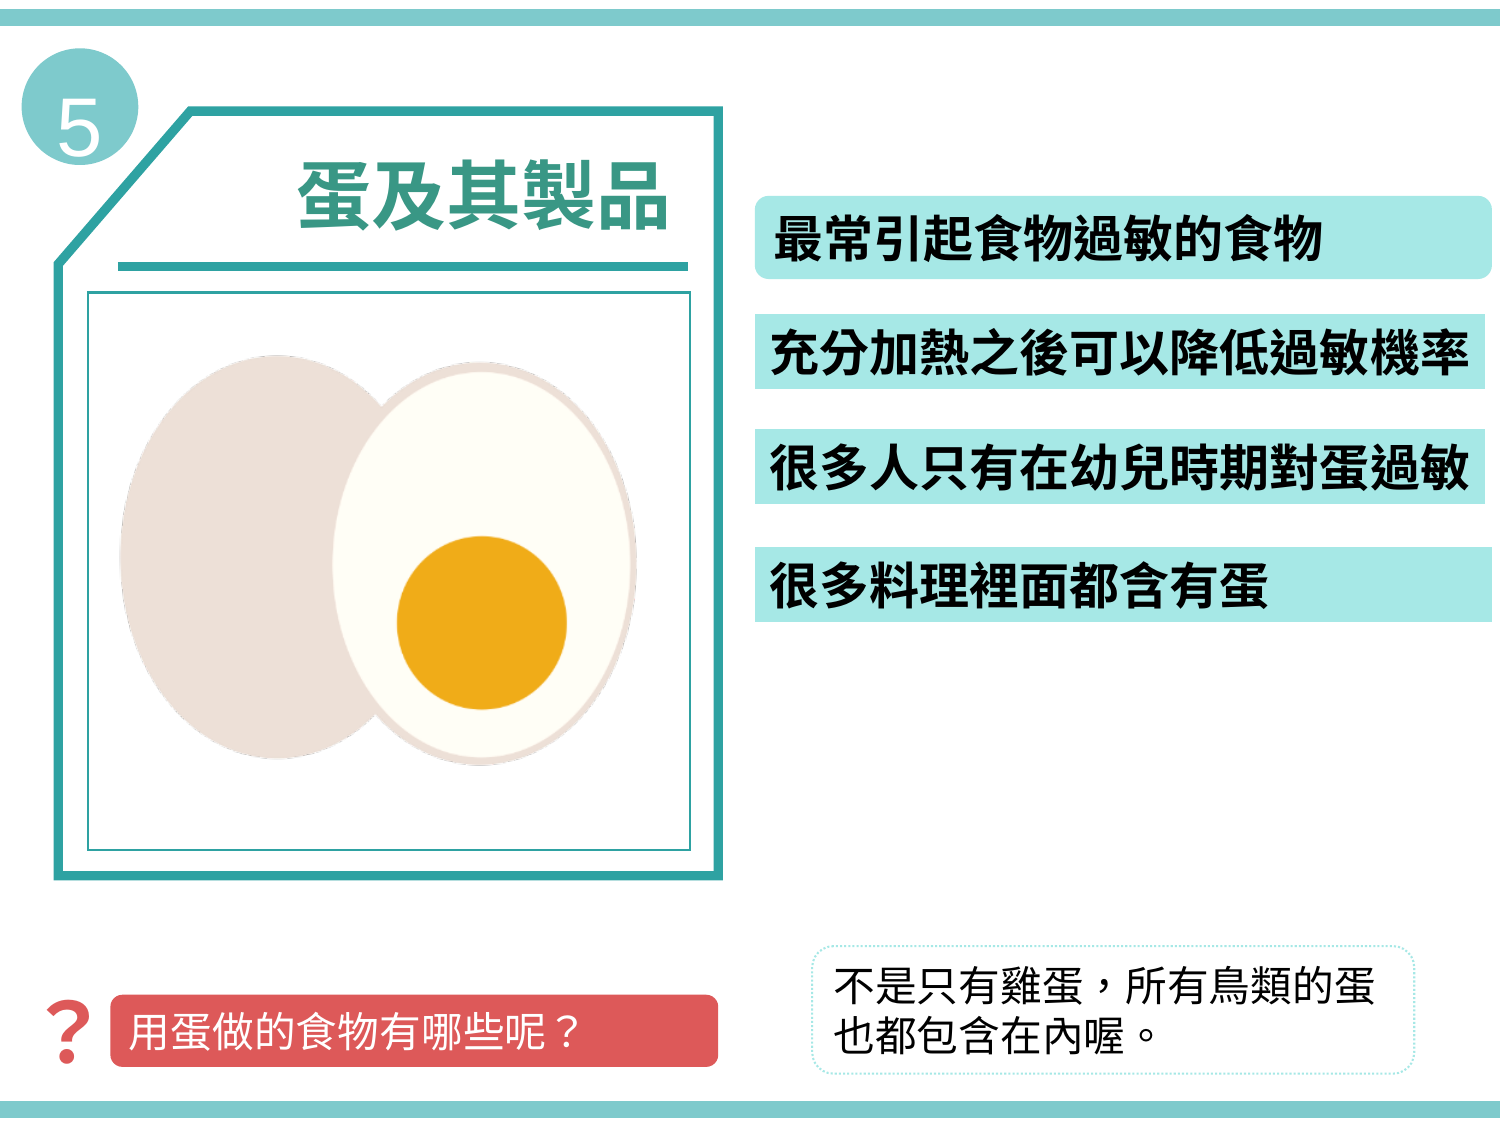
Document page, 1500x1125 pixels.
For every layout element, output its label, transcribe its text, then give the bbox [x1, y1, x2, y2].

text_box 充分加熱之後可以降低過敏機率 [755, 314, 1485, 389]
text_box [0, 9, 1500, 26]
text_box [0, 1101, 1500, 1118]
text_box 很多料理裡面都含有蛋 [755, 547, 1492, 622]
text_box 不是只有雞蛋，所有鳥類的蛋也都包含在內喔。 [812, 946, 1415, 1074]
picture [117, 346, 657, 782]
text_box 蛋及其製品 [281, 141, 687, 246]
text_box ？ [11, 973, 118, 1090]
text_box 用蛋做的食物有哪些呢？ [118, 994, 719, 1067]
text_box 最常引起食物過敏的食物 [754, 195, 1492, 280]
text_box 5 [21, 48, 139, 165]
text_box 很多人只有在幼兒時期對蛋過敏 [755, 429, 1485, 504]
